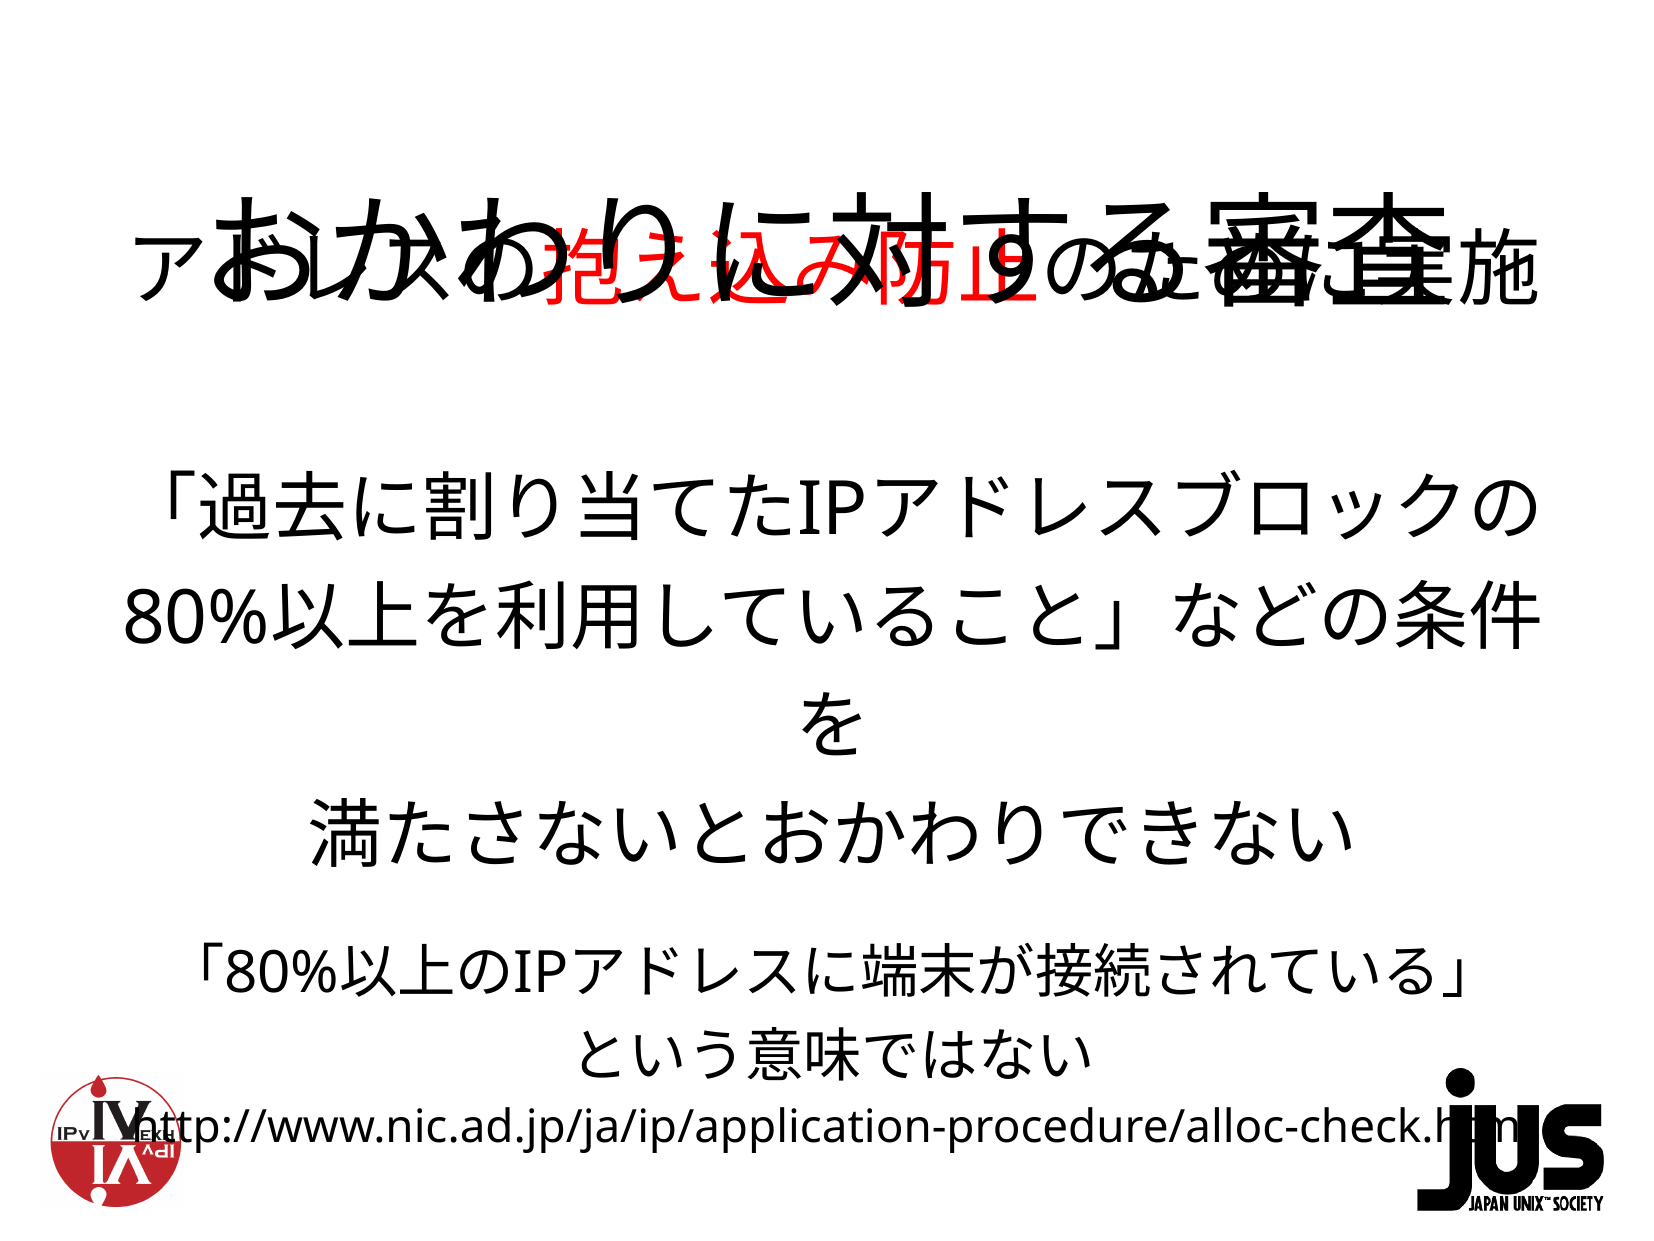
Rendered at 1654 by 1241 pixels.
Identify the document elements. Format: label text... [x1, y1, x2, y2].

picture [41, 1068, 190, 1210]
subtitle アドレスの抱え込み防止のために実施 「過去に割り当てたIPアドレスブロックの 80%以上を利用していること」などの条件を 満たさないとおかわりできない 「80%以上のIPアドレスに端末が接続されている」 という意味ではない http://www.nic.ad.jp/ja/ip/application-procedure/alloc-check.html [88, 295, 1577, 1063]
title おかわりに対する審査 [82, 56, 1571, 250]
picture [184, 1121, 190, 1139]
picture [1417, 1068, 1604, 1211]
